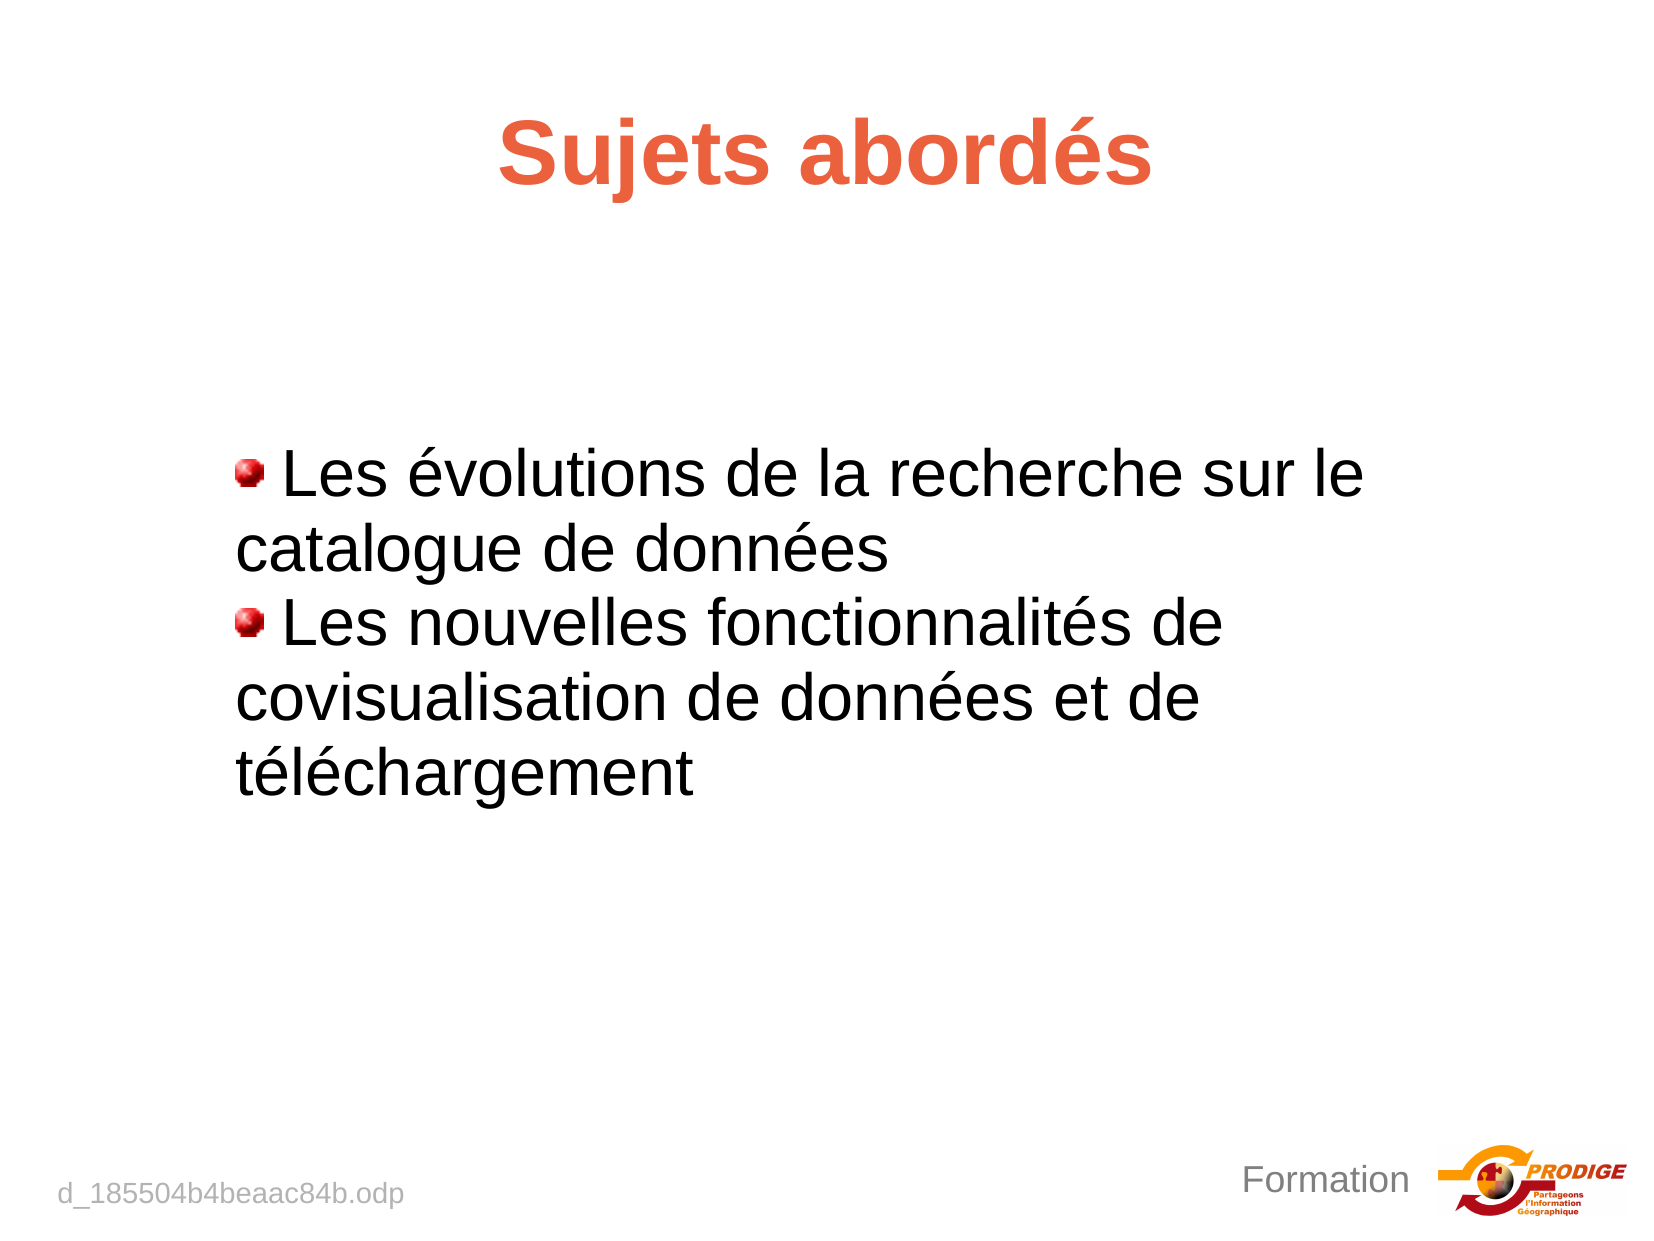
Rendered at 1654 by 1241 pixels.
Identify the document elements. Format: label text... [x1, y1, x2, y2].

picture [1438, 1145, 1627, 1216]
title Sujets abordés [82, 49, 1571, 257]
subtitle Les évolutions de la recherche sur le catalogue de données Les nouvelles fonctionnalités de covisualisation de données et de téléchargement [179, 213, 1509, 1032]
